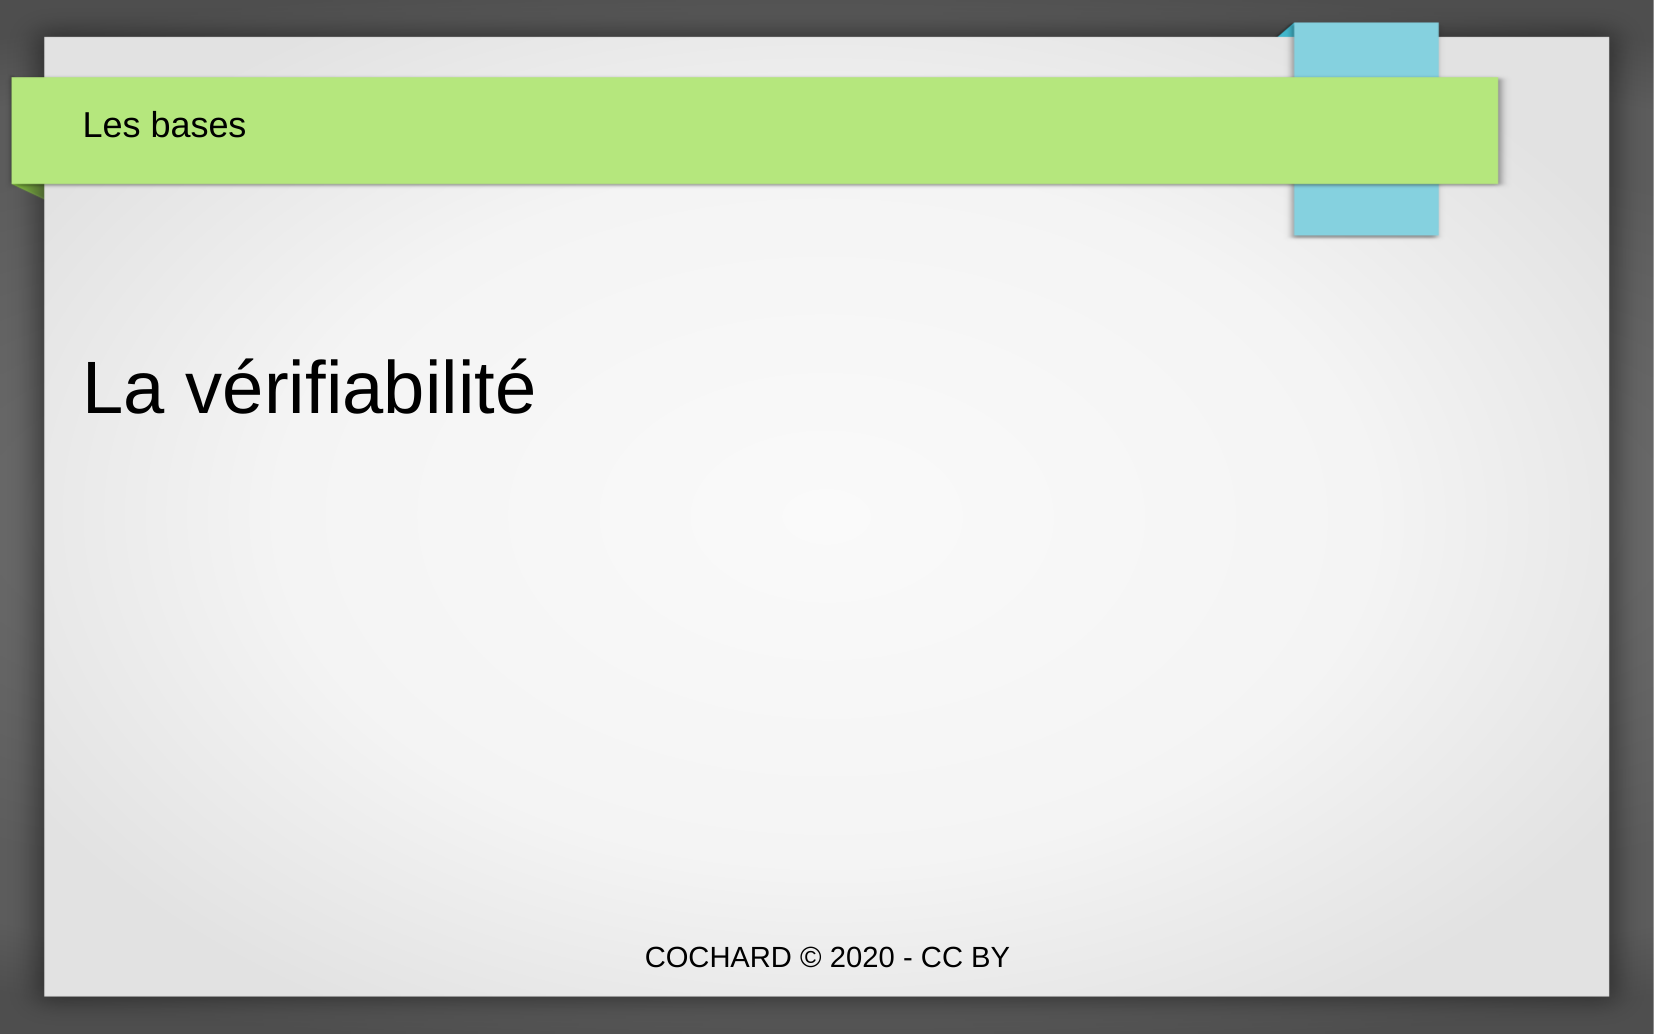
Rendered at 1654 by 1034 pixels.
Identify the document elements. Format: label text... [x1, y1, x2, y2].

list La vérifiabilité [82, 249, 1571, 849]
title Les bases [82, 39, 1235, 210]
picture [0, 0, 1654, 1034]
